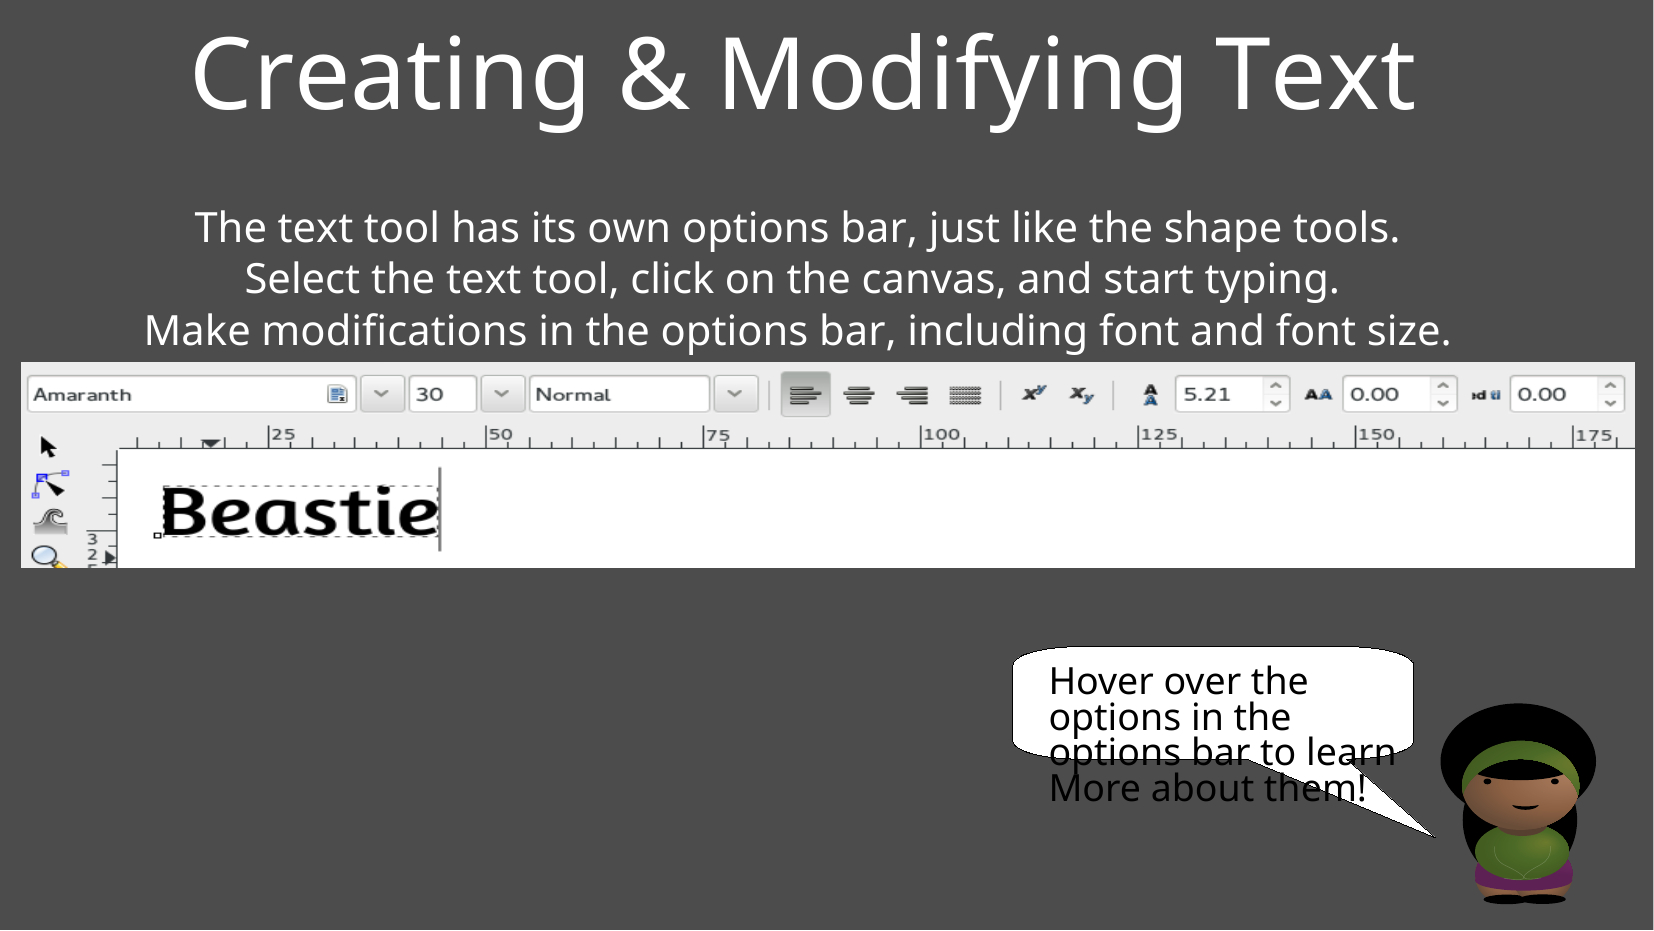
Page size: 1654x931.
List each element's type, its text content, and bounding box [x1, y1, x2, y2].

text_box Hover over the options in the options bar to learn More about them! [1033, 658, 1417, 814]
text_box [1012, 646, 1409, 754]
picture [1439, 702, 1606, 917]
title The text tool has its own options bar, just like the shape tools. Select the text tool, click on the canvas, and start typing. Make modifications in the options bar, including font and font size. [75, 207, 1521, 351]
title Creating & Modifying Text [53, 0, 1554, 179]
text_box [1378, 814, 1436, 838]
picture [21, 362, 1635, 568]
